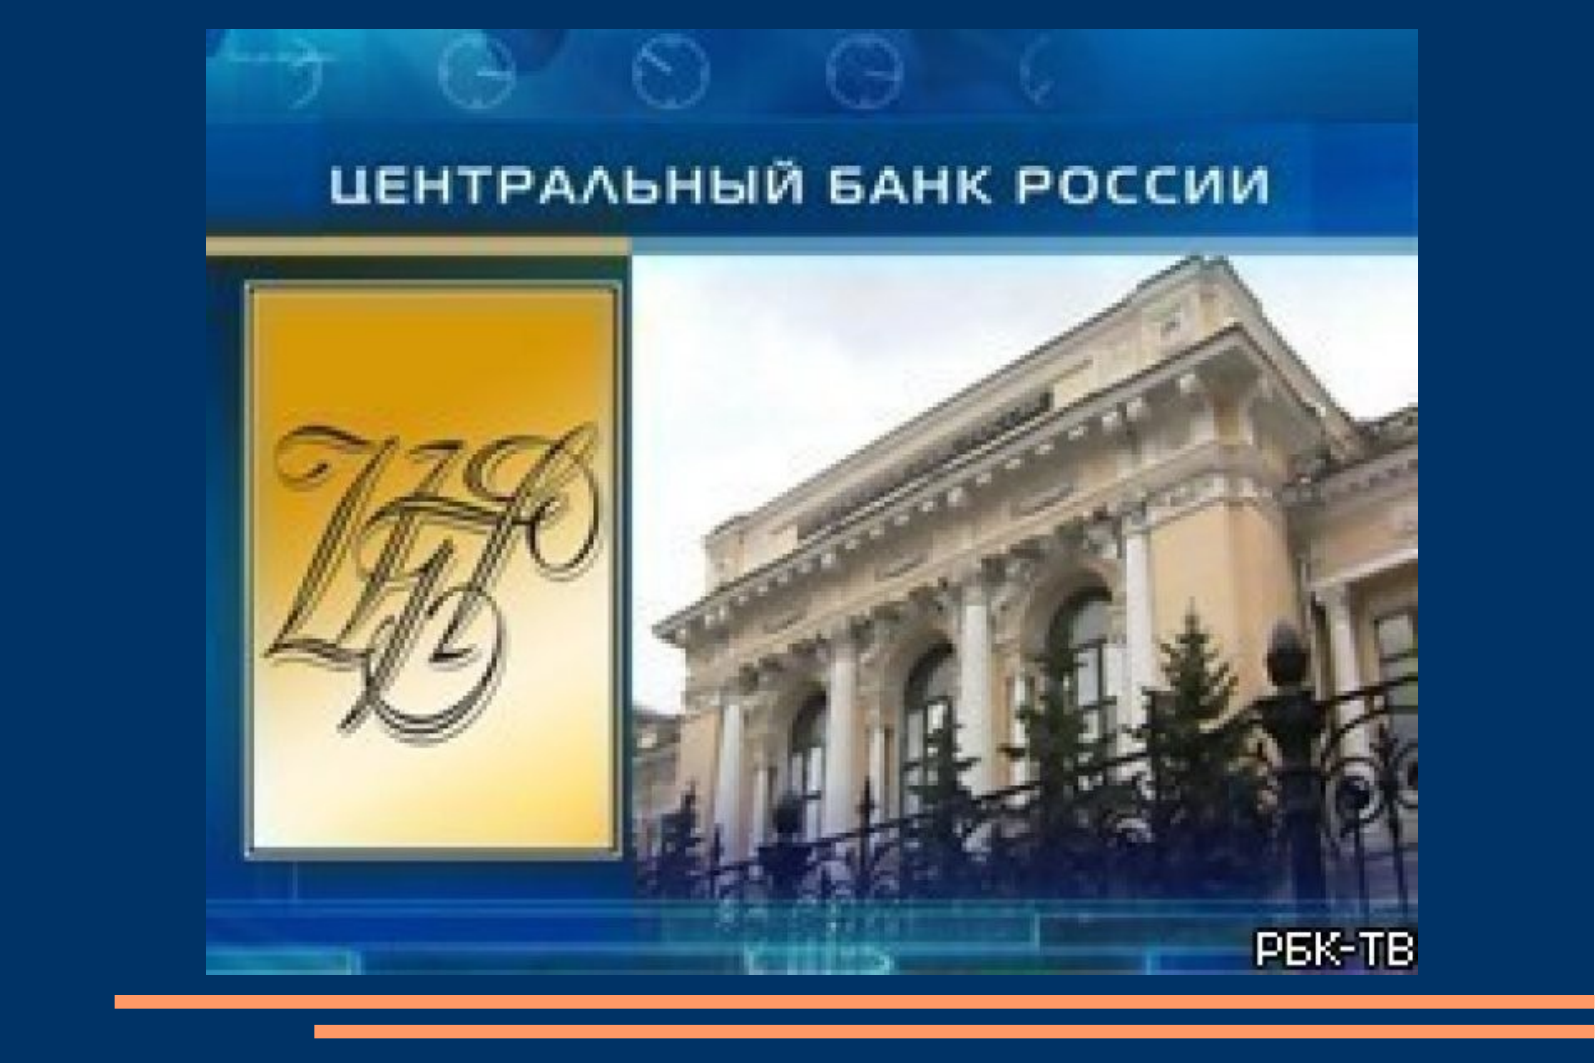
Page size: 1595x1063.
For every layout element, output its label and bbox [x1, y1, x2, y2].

picture [206, 29, 1418, 975]
picture [323, 29, 348, 37]
